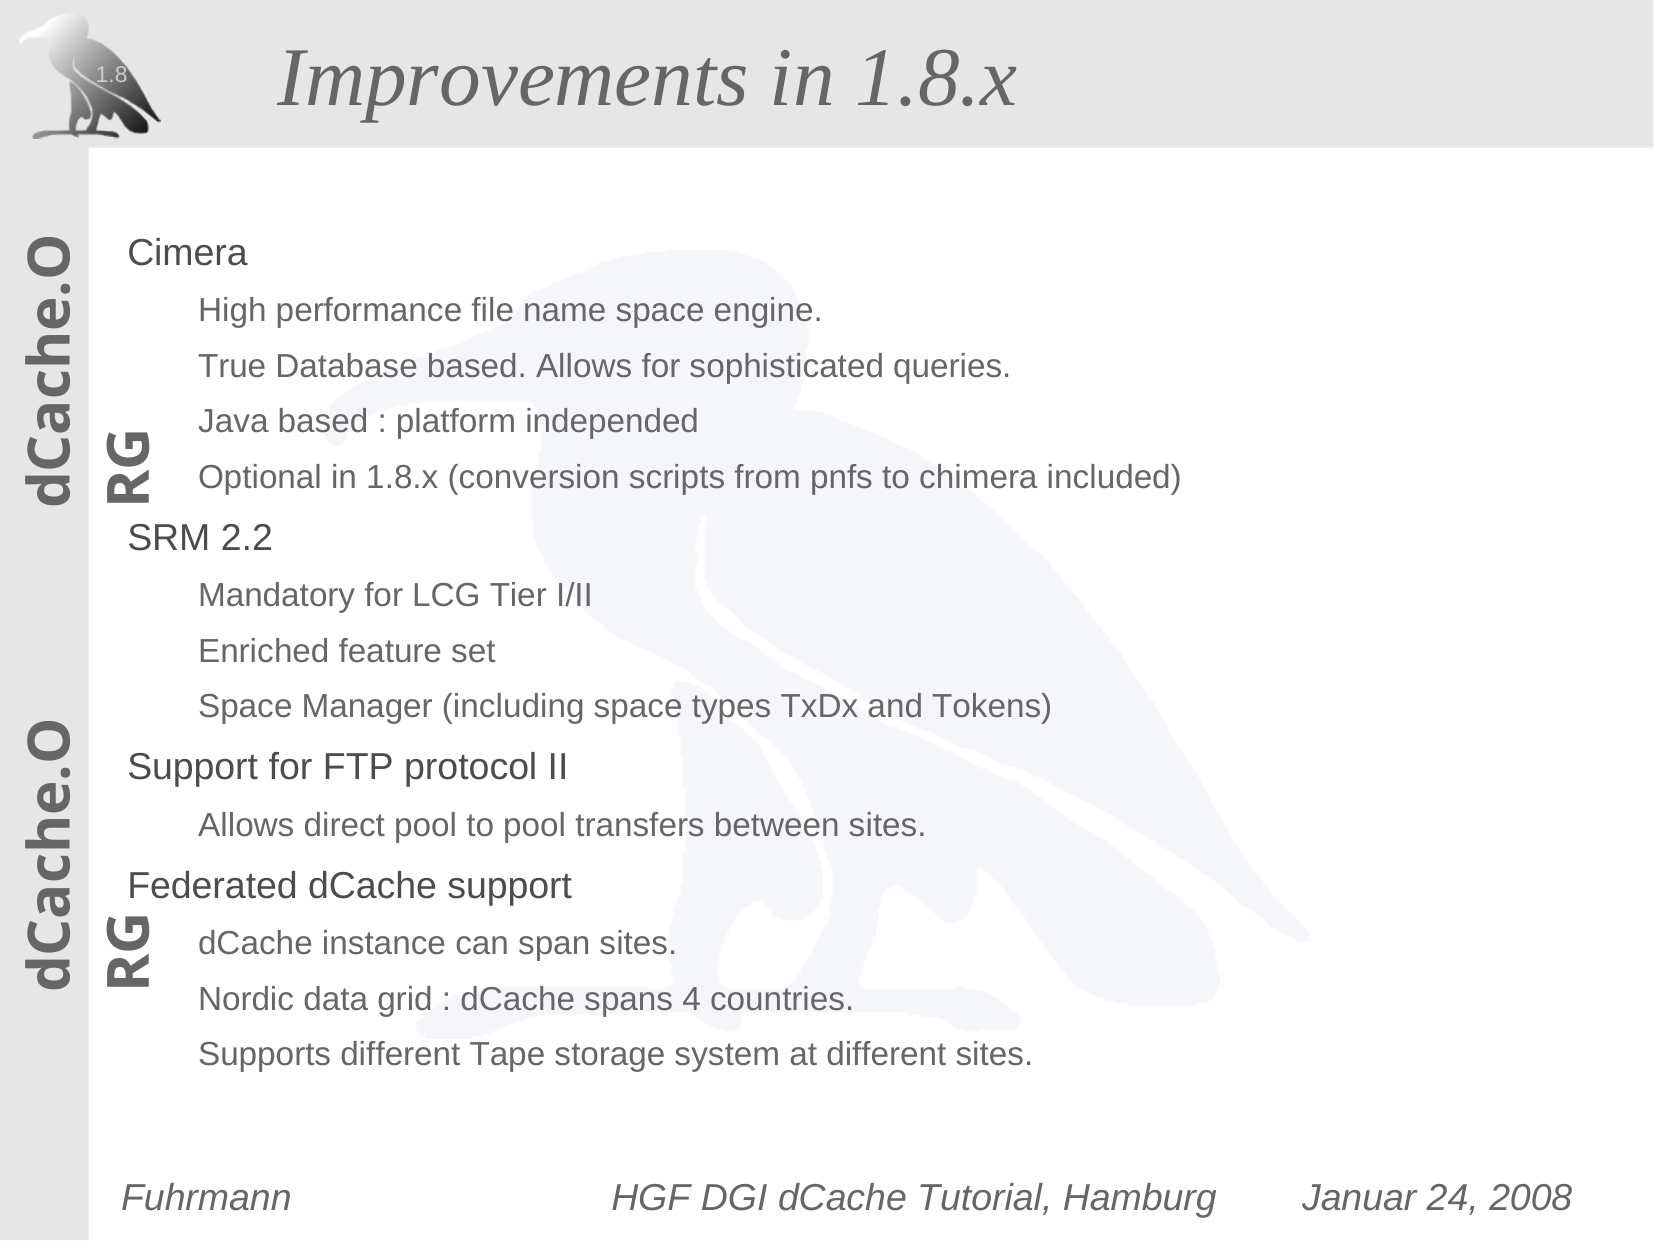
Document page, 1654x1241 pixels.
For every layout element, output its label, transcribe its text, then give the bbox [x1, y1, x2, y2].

text_box Cimera High performance file name space engine. True Database based. Allows for sophisticated queries. Java based : platform independed Optional in 1.8.x (conversion scripts from pnfs to chimera included) SRM 2.2 Mandatory for LCG Tier I/II Enriched feature set Space Manager (including space types TxDx and Tokens) Support for FTP protocol II Allows direct pool to pool transfers between sites. Federated dCache support dCache instance can span sites. Nordic data grid : dCache spans 4 countries. Supports different Tape storage system at different sites. [112, 202, 1237, 1060]
picture [19, 13, 161, 139]
text_box Improvements in 1.8.x [262, 23, 1034, 131]
